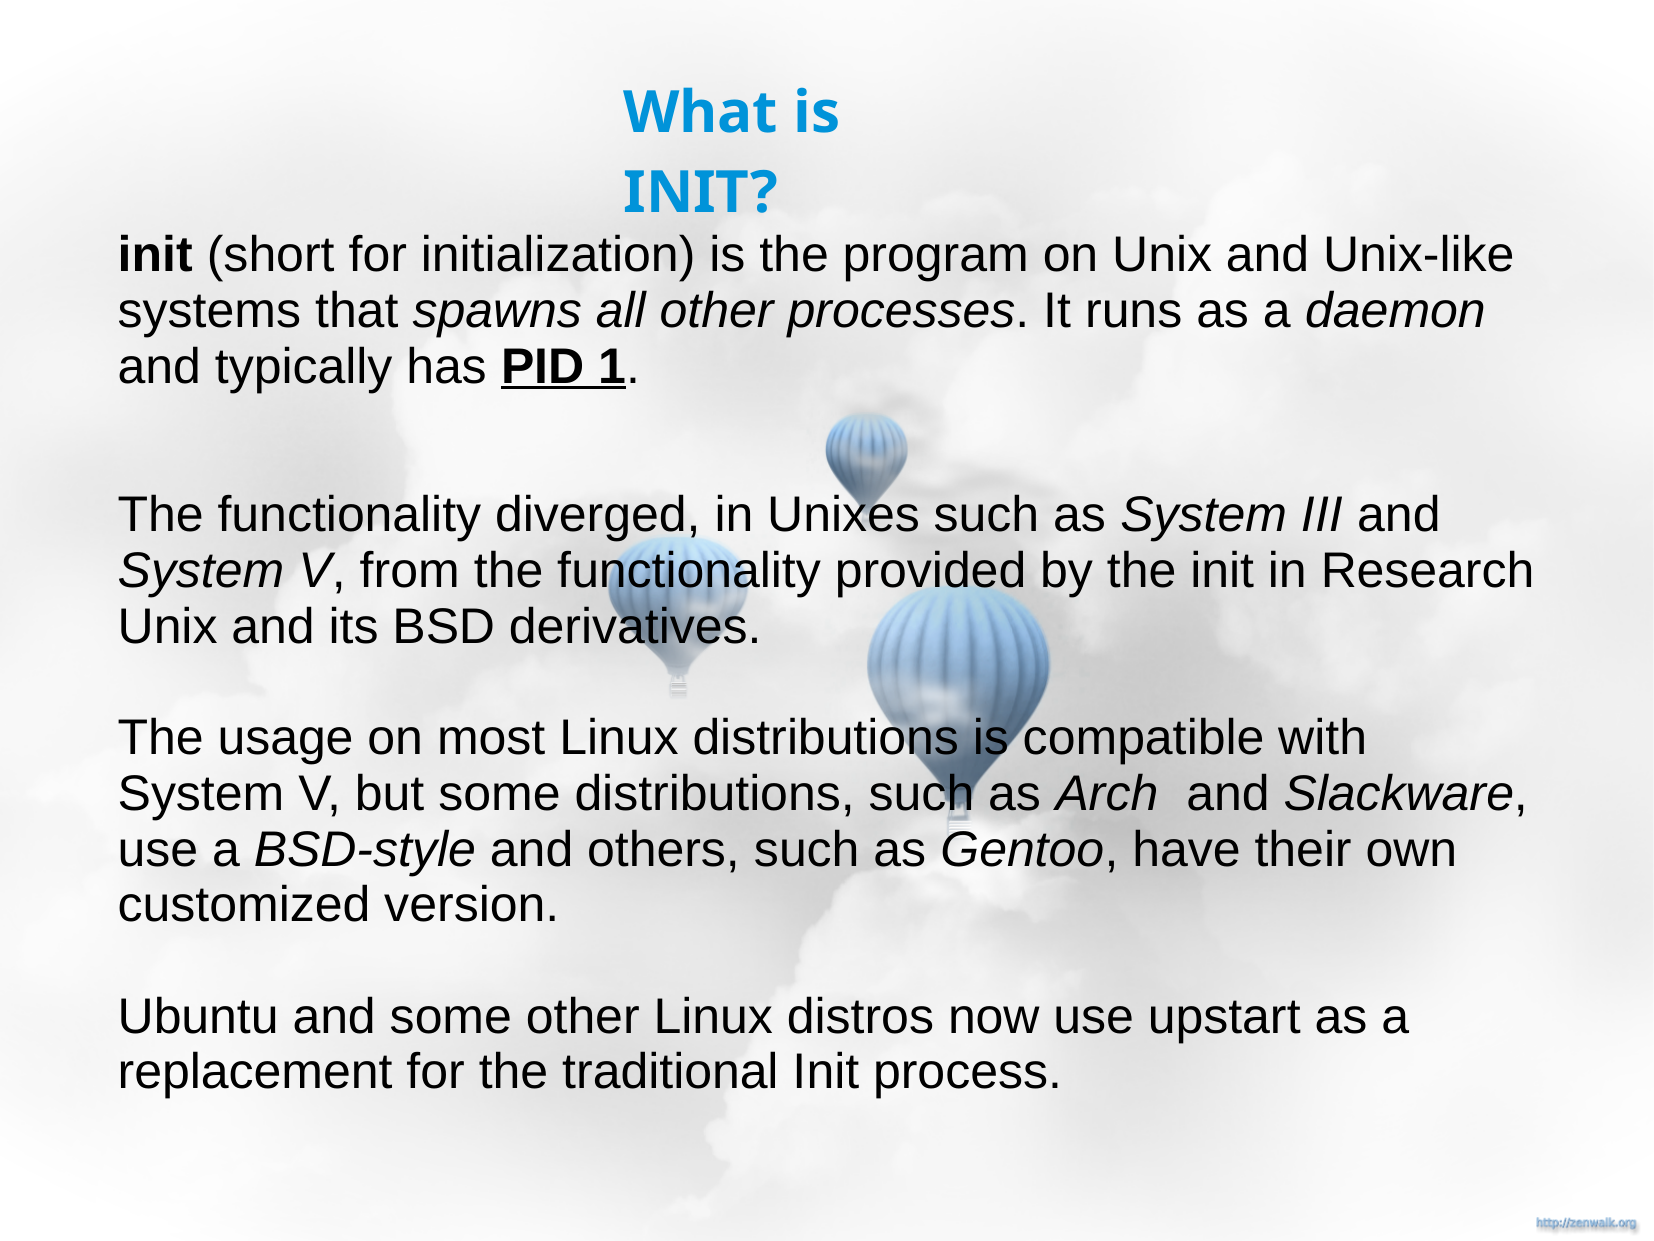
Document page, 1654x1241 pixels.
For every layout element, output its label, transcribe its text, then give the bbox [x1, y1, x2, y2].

text_box init (short for initialization) is the program on Unix and Unix-like systems that spawns all other processes. It runs as a daemon and typically has PID 1. [102, 219, 1552, 402]
text_box The functionality diverged, in Unixes such as System III and System V, from the functionality provided by the init in Research Unix and its BSD derivatives. The usage on most Linux distributions is compatible with System V, but some distributions, such as Arch and Slackware, use a BSD-style and others, such as Gentoo, have their own customized version. Ubuntu and some other Linux distros now use upstart as a replacement for the traditional Init process. [102, 478, 1552, 1107]
text_box What is INIT? [608, 63, 993, 149]
